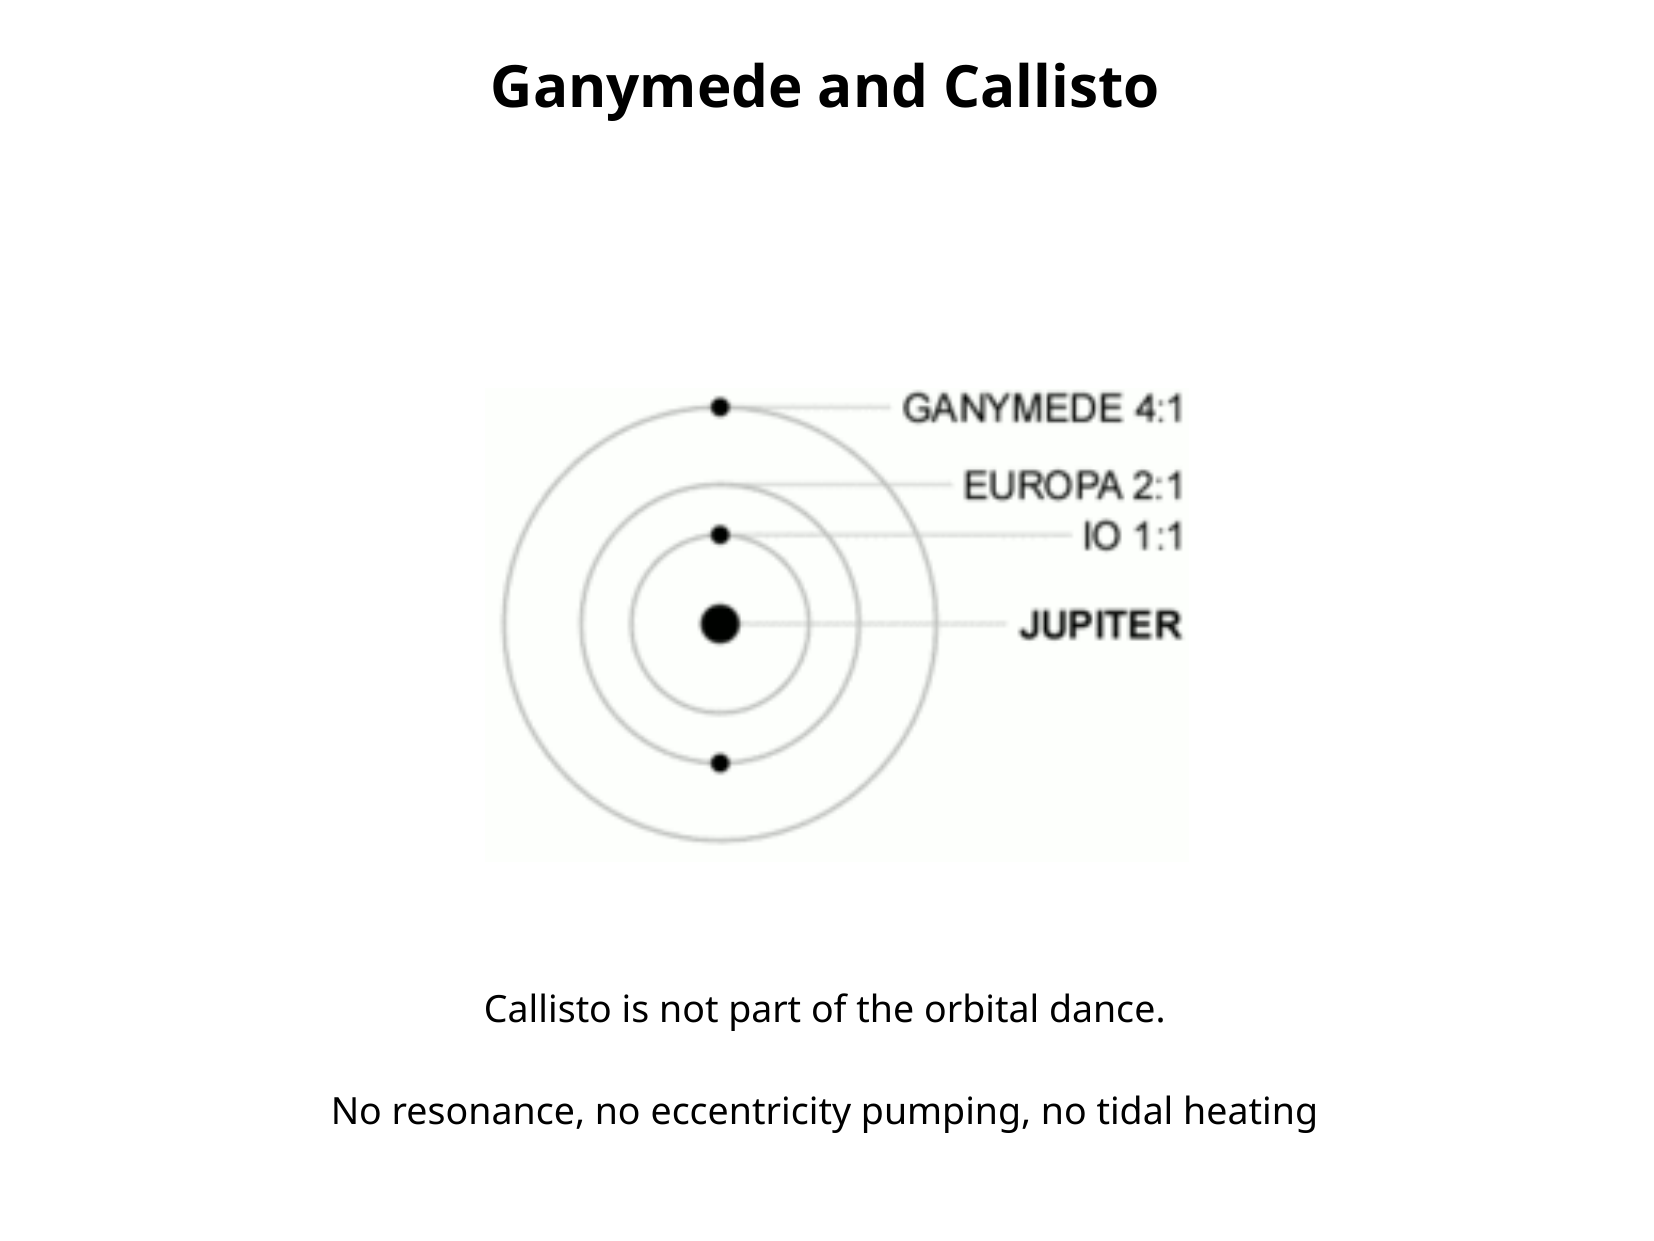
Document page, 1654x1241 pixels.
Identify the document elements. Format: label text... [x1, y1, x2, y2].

text_box Callisto is not part of the orbital dance. No resonance, no eccentricity pumping, no tidal heating [300, 975, 1351, 1147]
text_box Ganymede and Callisto [262, 37, 1388, 134]
picture [485, 388, 1189, 862]
